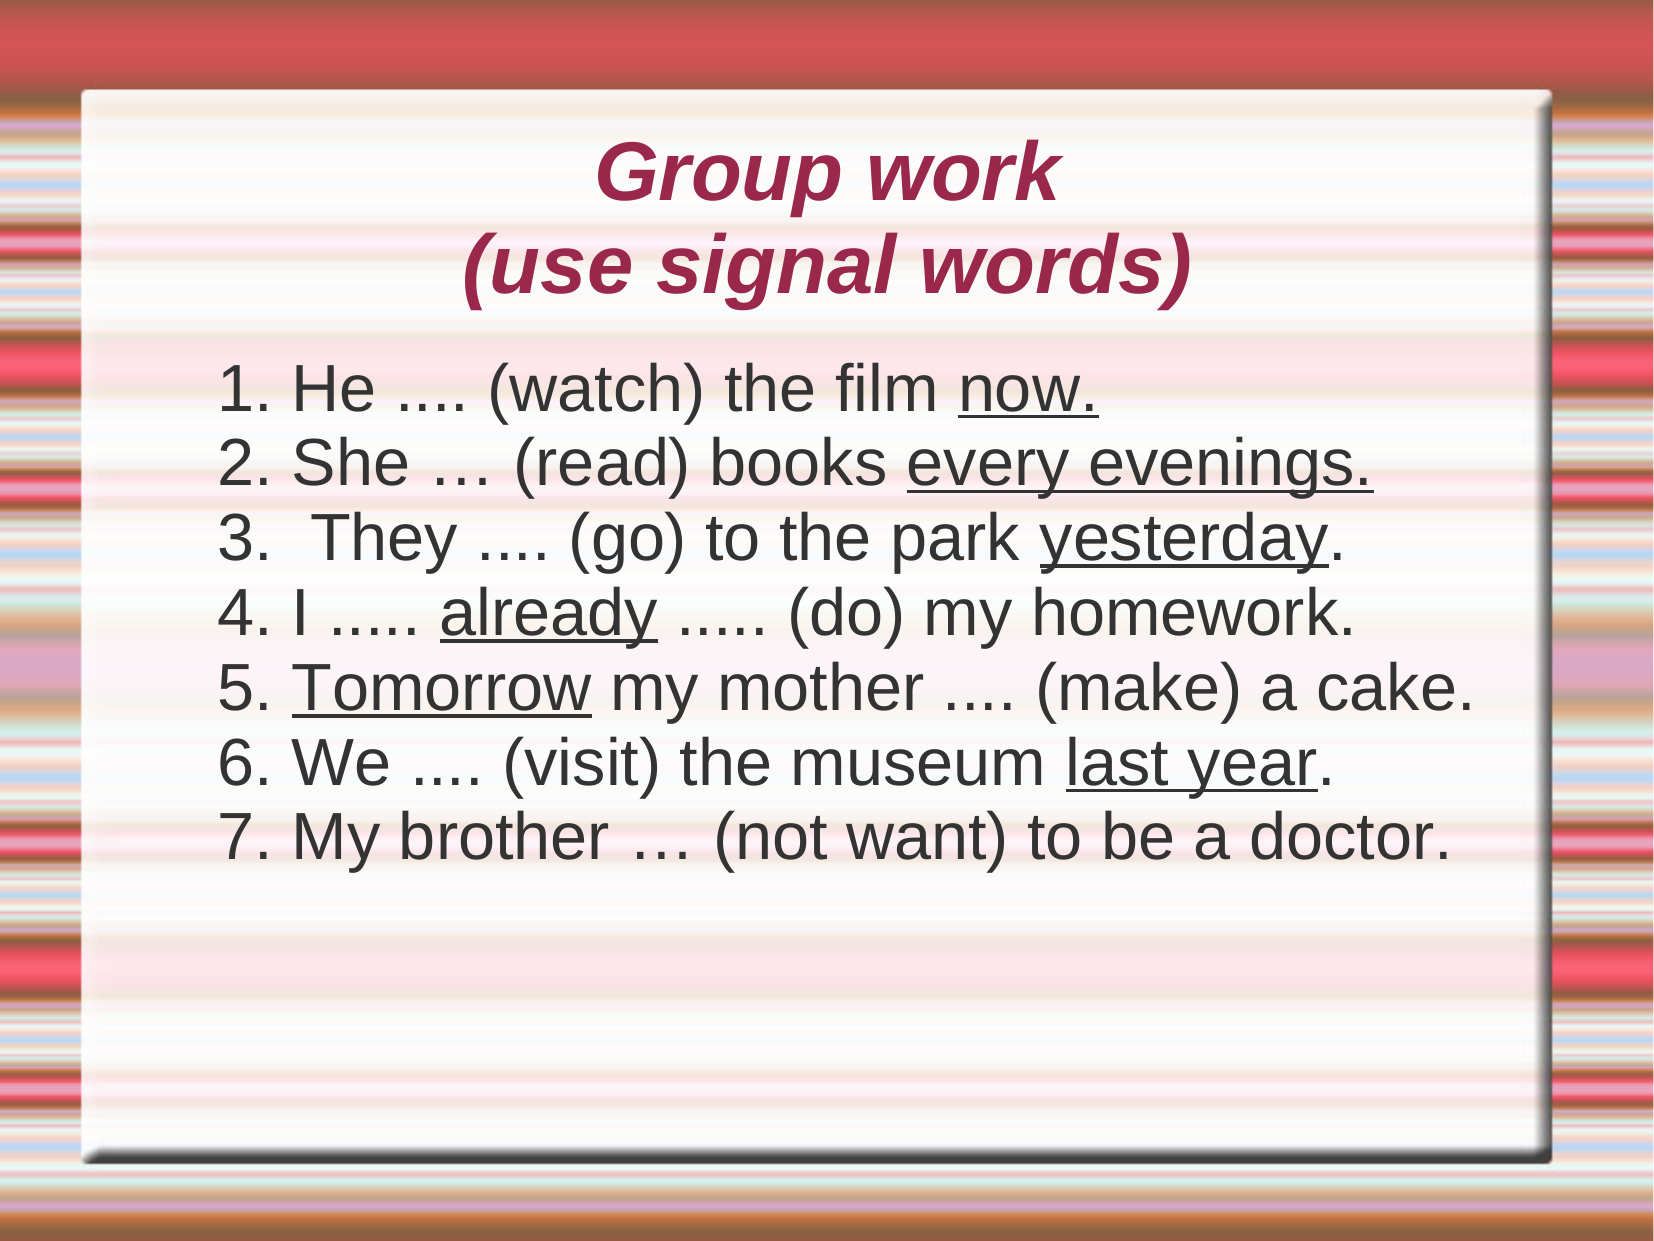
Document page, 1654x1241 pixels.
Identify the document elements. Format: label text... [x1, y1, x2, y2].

picture [0, 0, 1654, 1241]
title Group work (use signal words) [121, 114, 1534, 322]
list 1. He .... (watch) the film now. 2. She … (read) books every evenings. 3. They .... (go) to the park yesterday. 4. I ..... already ..... (do) my homework. 5. Tomorrow my mother .... (make) a cake. 6. We .... (visit) the museum last year. 7. My brother … (not want) to be a doctor. [134, 350, 1516, 1133]
